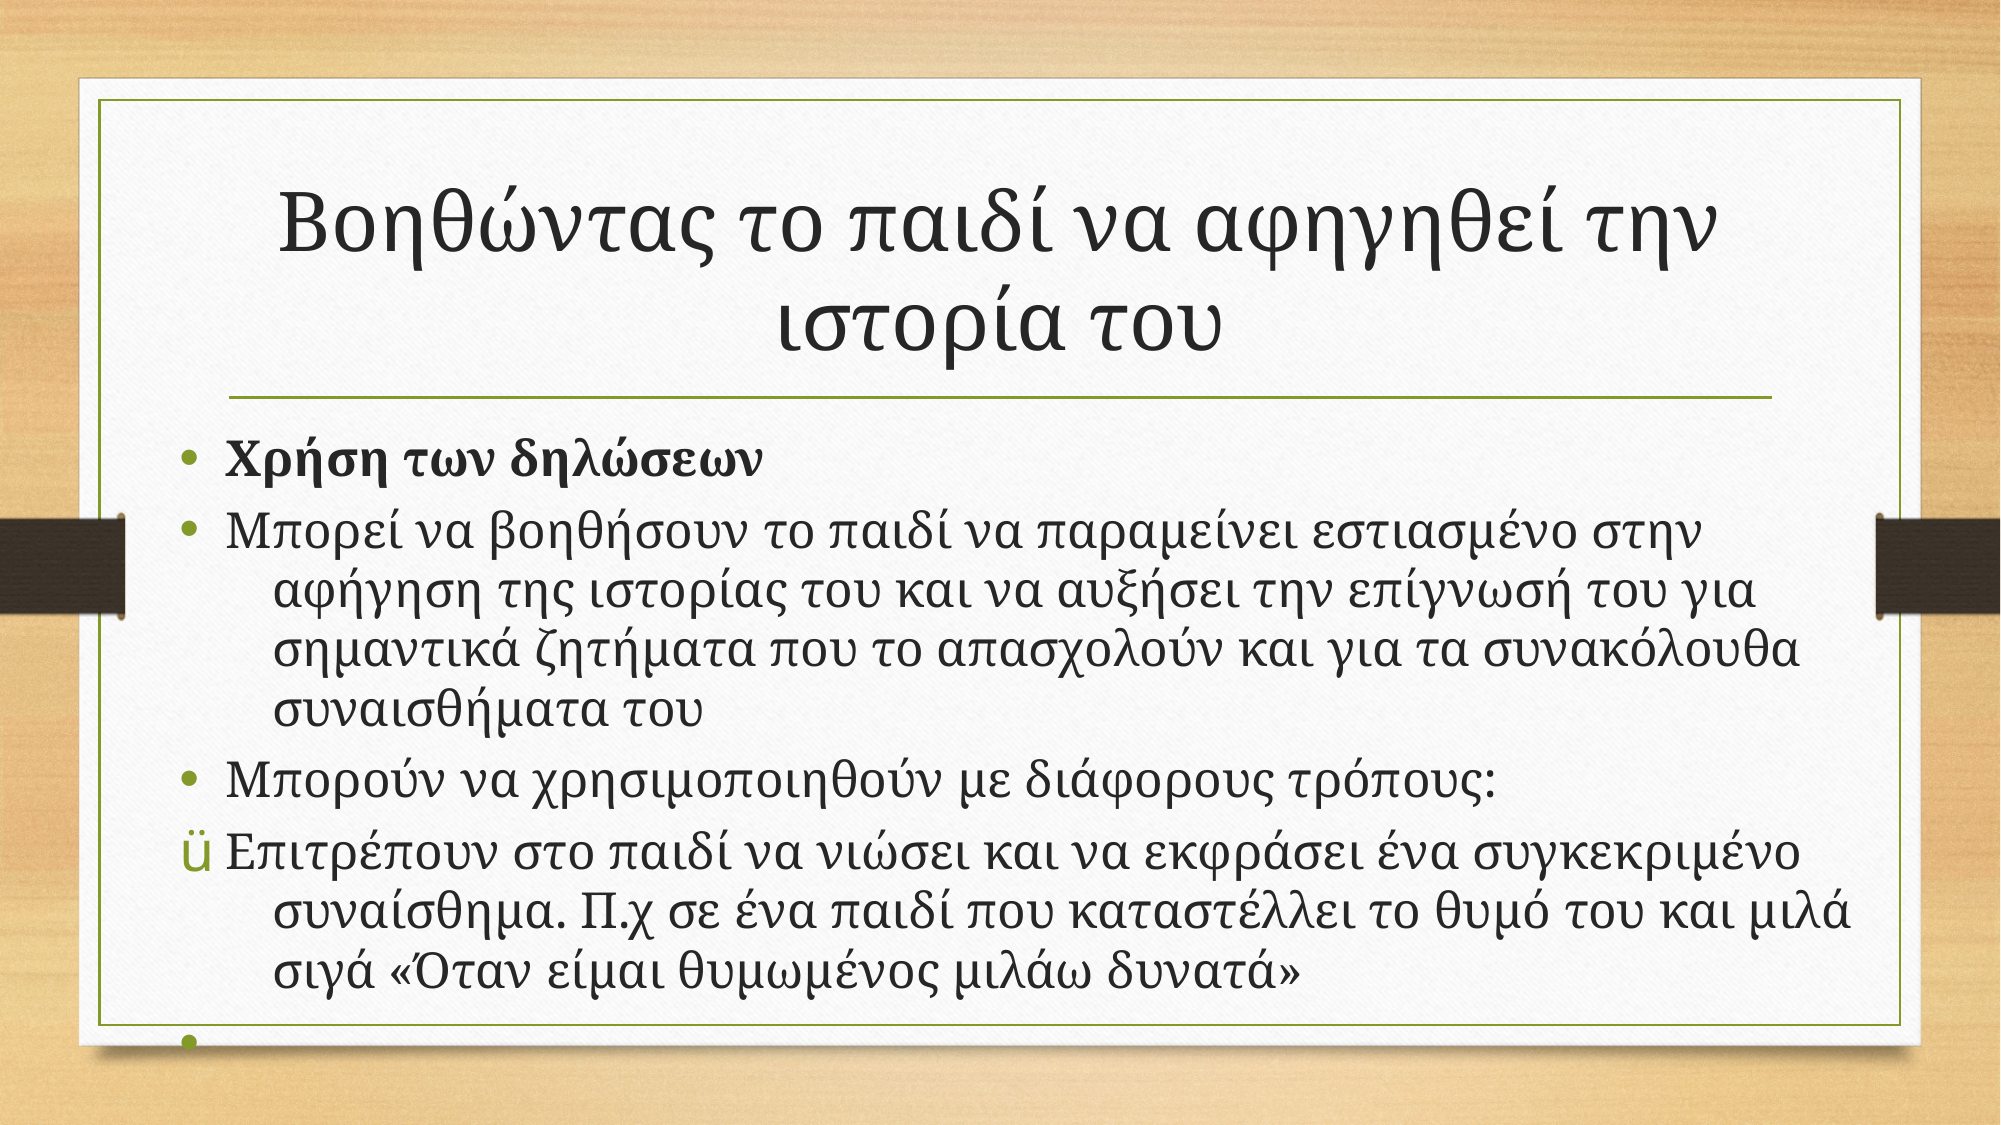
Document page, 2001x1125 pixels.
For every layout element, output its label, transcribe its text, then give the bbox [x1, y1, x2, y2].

list Χρήση των δηλώσεων Μπορεί να βοηθήσουν το παιδί να παραμείνει εστιασμένο στην αφήγηση της ιστορίας του και να αυξήσει την επίγνωσή του για σημαντικά ζητήματα που το απασχολούν και για τα συνακόλουθα συναισθήματα του Μπορούν να χρησιμοποιηθούν με διάφορους τρόπους: Επιτρέπουν στο παιδί να νιώσει και να εκφράσει ένα συγκεκριμένο συναίσθημα. Π.χ σε ένα παιδί που καταστέλλει το θυμό του και μιλά σιγά «Όταν είμαι θυμωμένος μιλάω δυνατά» [164, 419, 1872, 1009]
title Βοηθώντας το παιδί να αφηγηθεί την ιστορία του [212, 161, 1788, 376]
